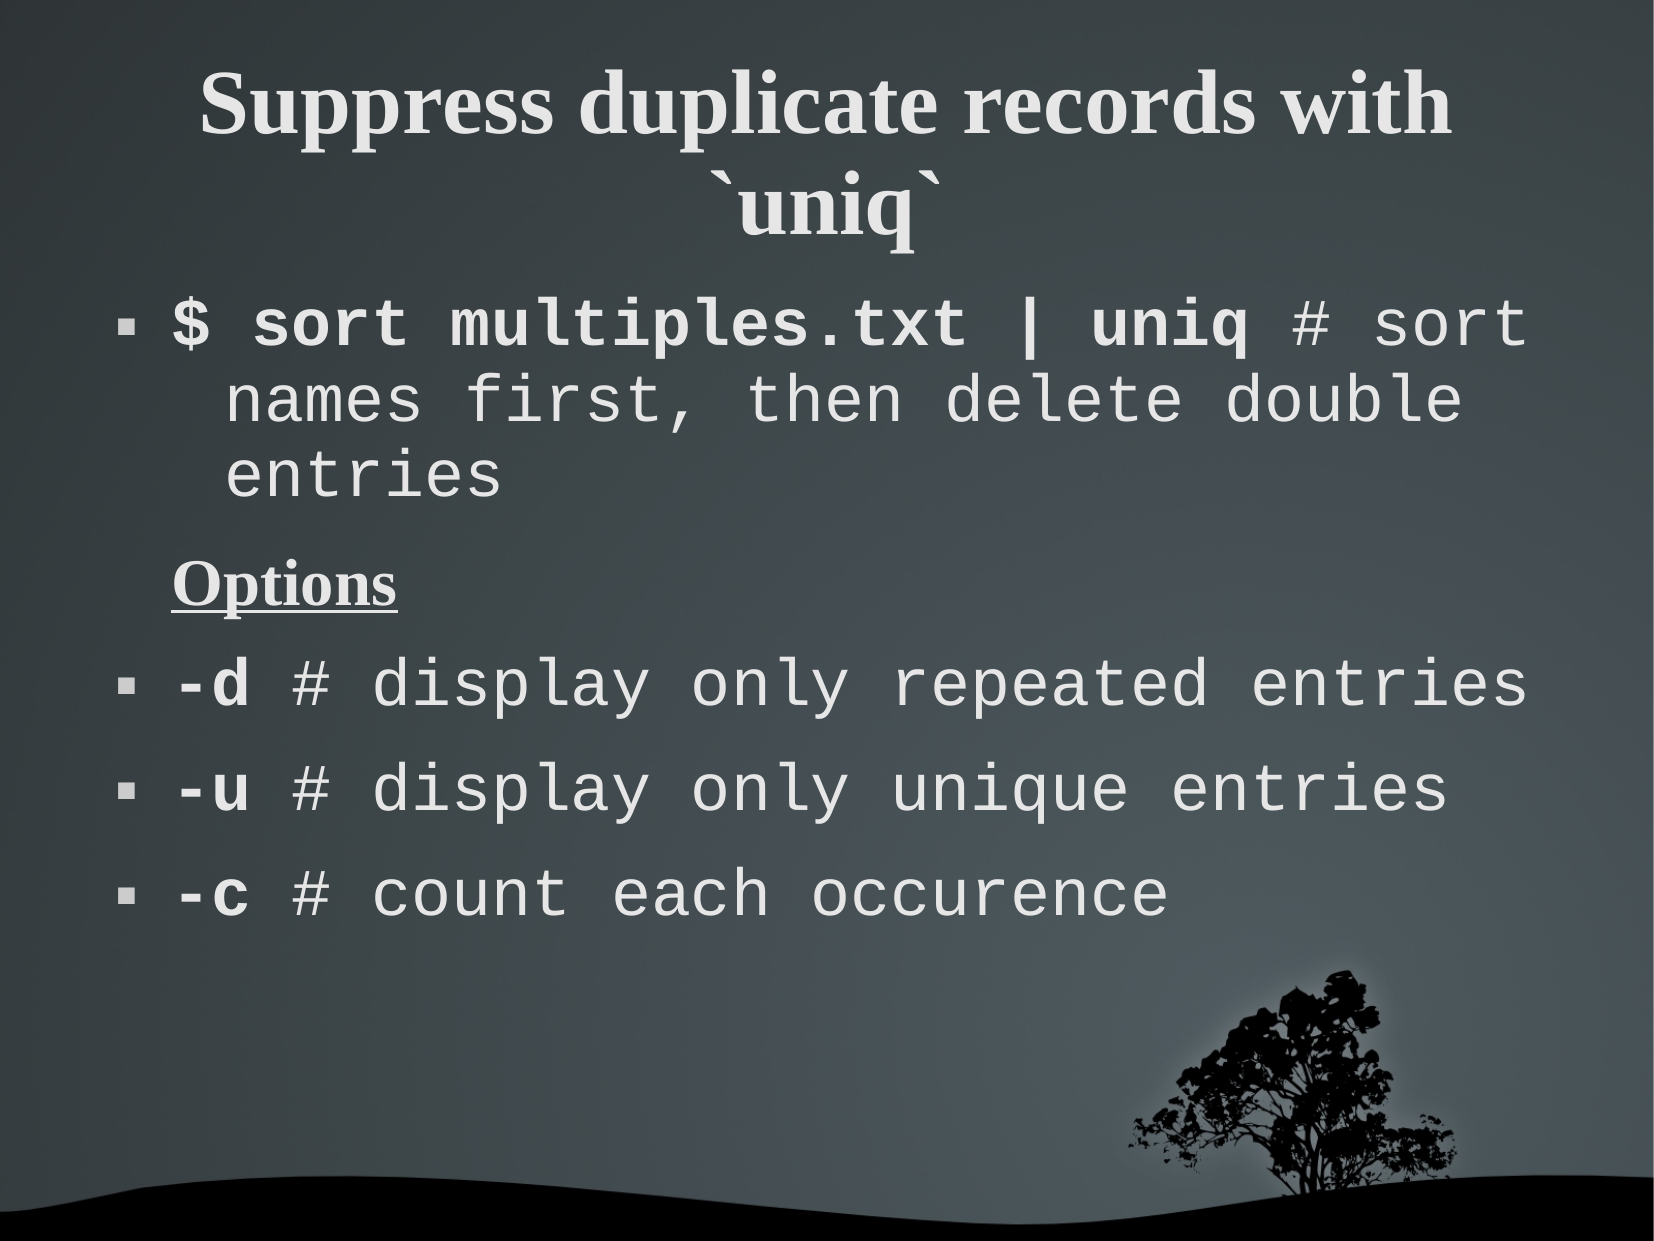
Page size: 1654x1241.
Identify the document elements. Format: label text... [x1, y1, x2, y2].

picture [0, 0, 1654, 1241]
list $ sort multiples.txt | uniq # sort names first, then delete double entries Options -d # display only repeated entries -u # display only unique entries -c # count each occurence [82, 290, 1571, 1109]
title Suppress duplicate records with `uniq` [82, 19, 1571, 287]
